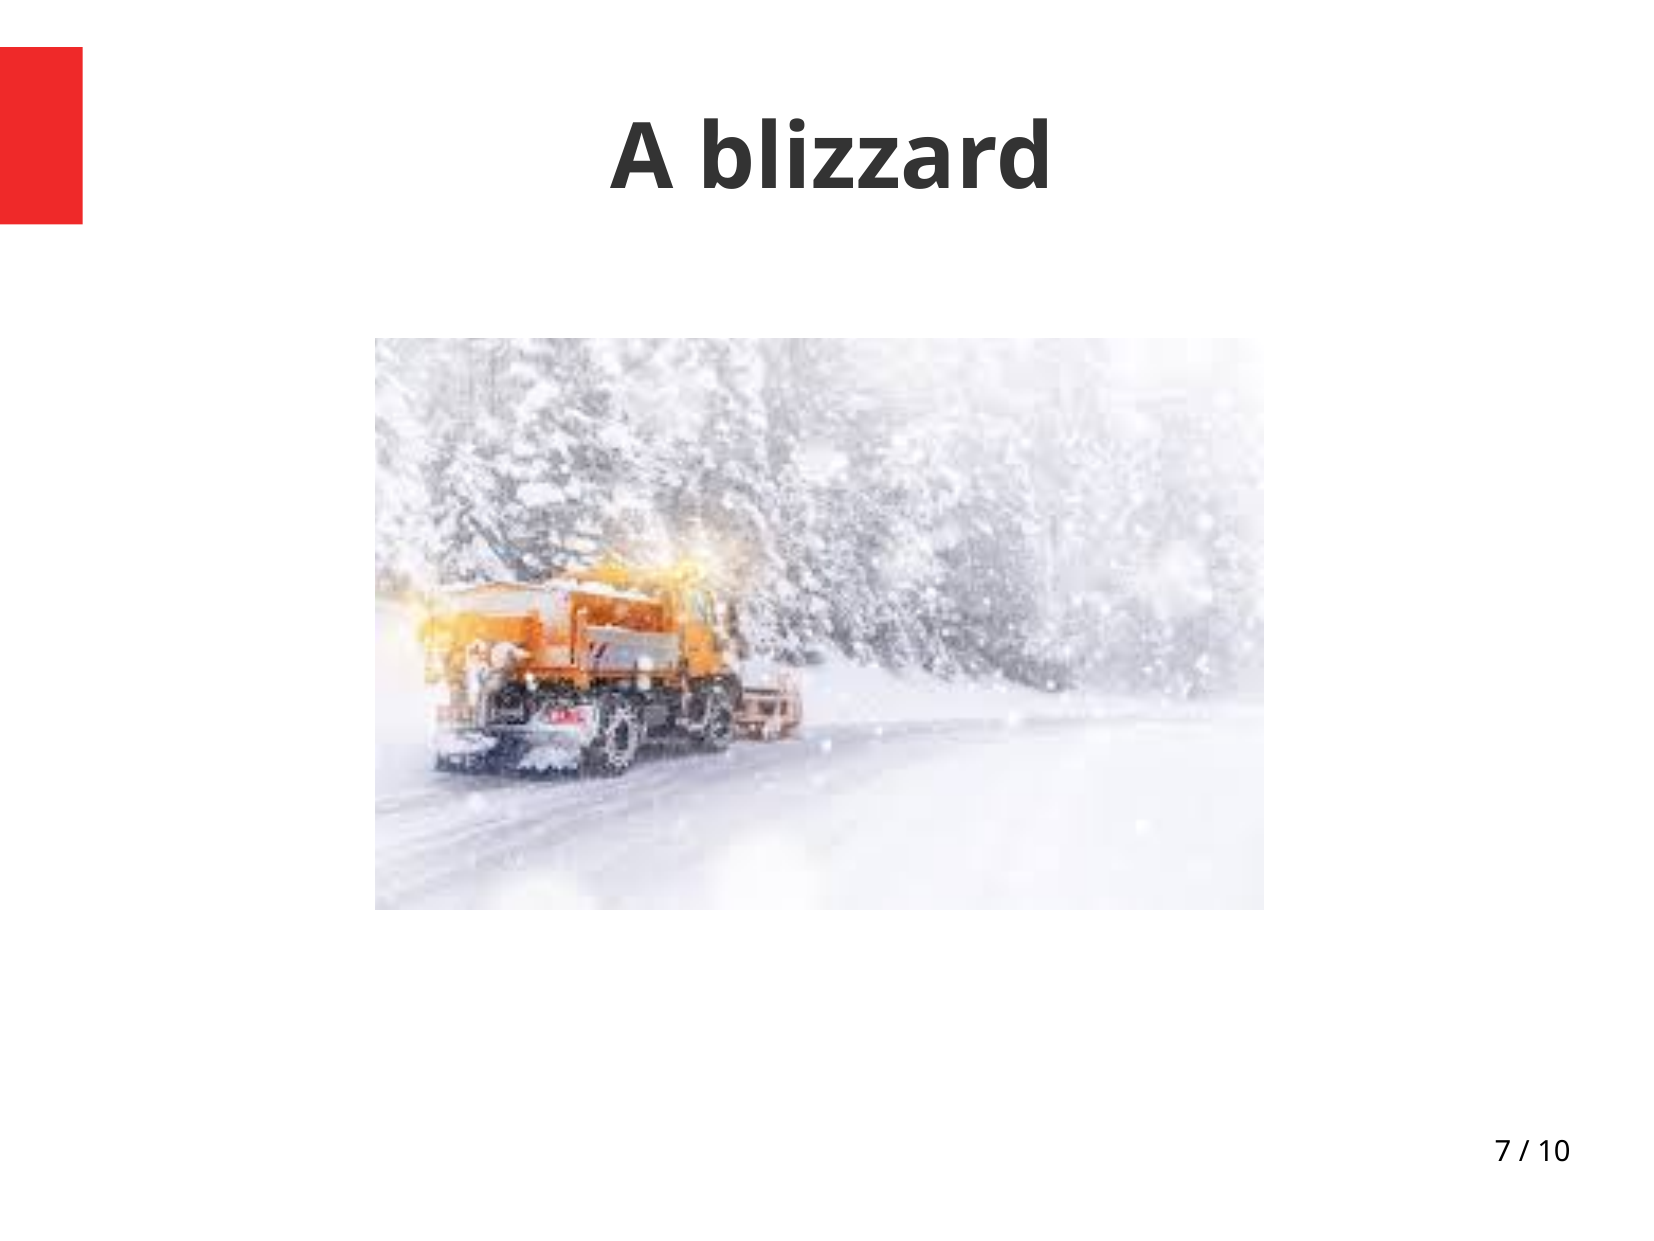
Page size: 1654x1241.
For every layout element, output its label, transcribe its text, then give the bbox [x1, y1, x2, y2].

title A blizzard [118, 49, 1571, 257]
picture [375, 338, 1264, 910]
